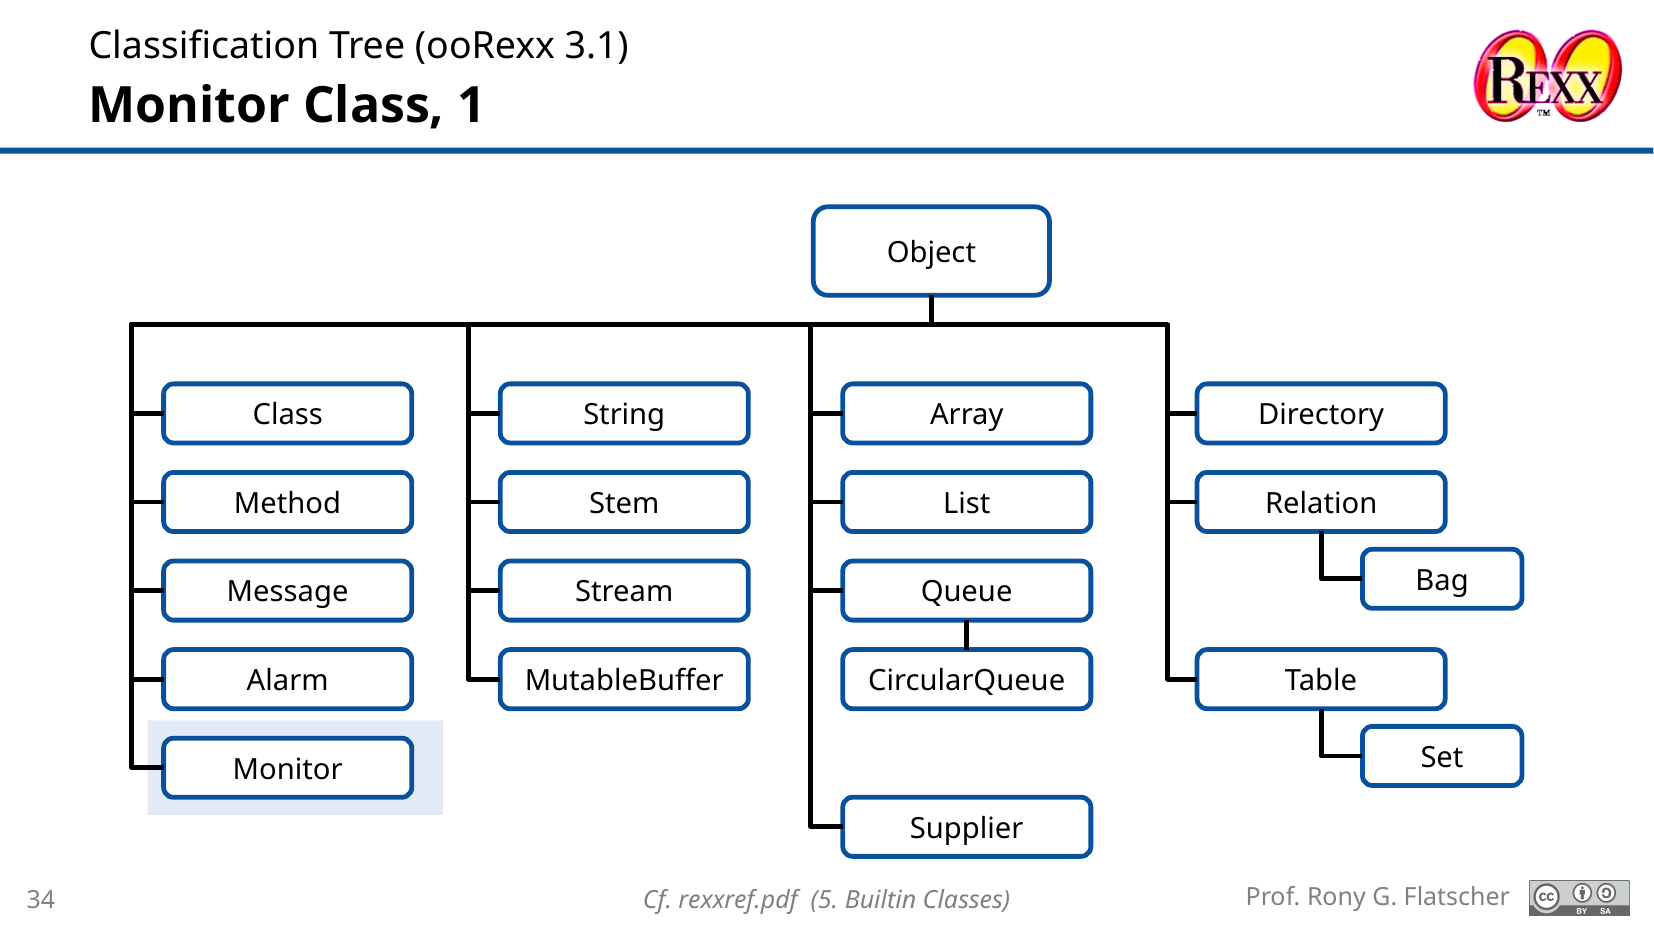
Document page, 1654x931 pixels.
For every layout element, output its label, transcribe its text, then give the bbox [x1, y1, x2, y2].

text_box Bag [1362, 549, 1522, 609]
text_box Relation [1197, 472, 1446, 532]
text_box [147, 720, 443, 815]
text_box Class [163, 383, 412, 443]
text_box Alarm [163, 649, 412, 709]
text_box Message [163, 561, 412, 621]
title Classification Tree (ooRexx 3.1) [29, 0, 1654, 59]
text_box Supplier [842, 797, 1091, 857]
text_box CircularQueue [842, 649, 1091, 709]
text_box Queue [842, 561, 1091, 621]
text_box Method [163, 472, 412, 532]
text_box Stream [500, 561, 749, 621]
text_box Cf. rexxref.pdf (5. Builtin Classes) [0, 874, 1654, 922]
text_box String [500, 383, 749, 443]
text_box Set [1362, 726, 1522, 786]
text_box Directory [1197, 383, 1446, 443]
text_box Stem [500, 472, 749, 532]
text_box MutableBuffer [500, 649, 749, 709]
text_box Object [813, 206, 1050, 296]
title Monitor Class, 1 [29, 59, 1654, 148]
text_box Table [1197, 649, 1446, 709]
text_box List [842, 472, 1091, 532]
text_box Array [842, 383, 1091, 443]
text_box Monitor [163, 738, 412, 798]
